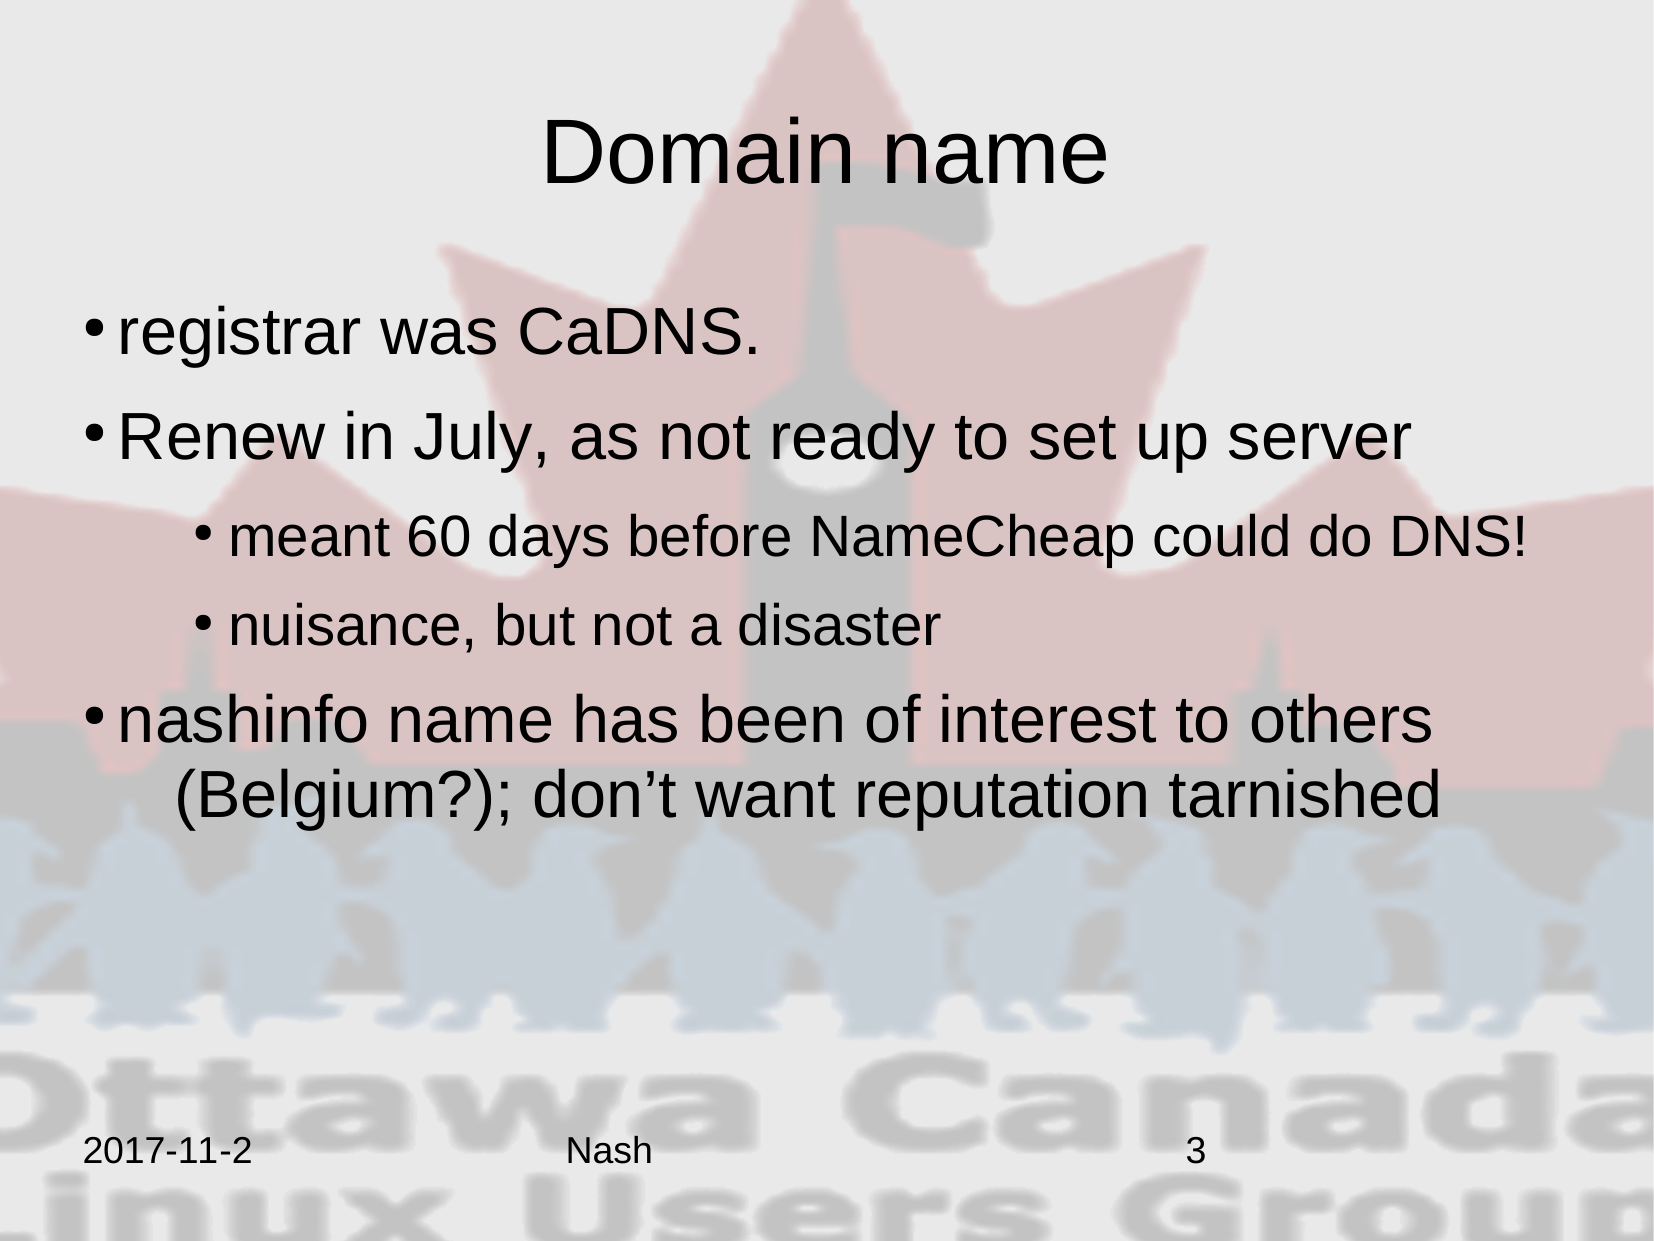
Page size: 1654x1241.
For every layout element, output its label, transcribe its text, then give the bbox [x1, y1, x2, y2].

title Domain name [82, 49, 1570, 256]
list registrar was CaDNS. Renew in July, as not ready to set up server meant 60 days before NameCheap could do DNS! nuisance, but not a disaster nashinfo name has been of interest to others (Belgium?); don’t want reputation tarnished [82, 290, 1570, 1009]
picture [0, 0, 1654, 1241]
